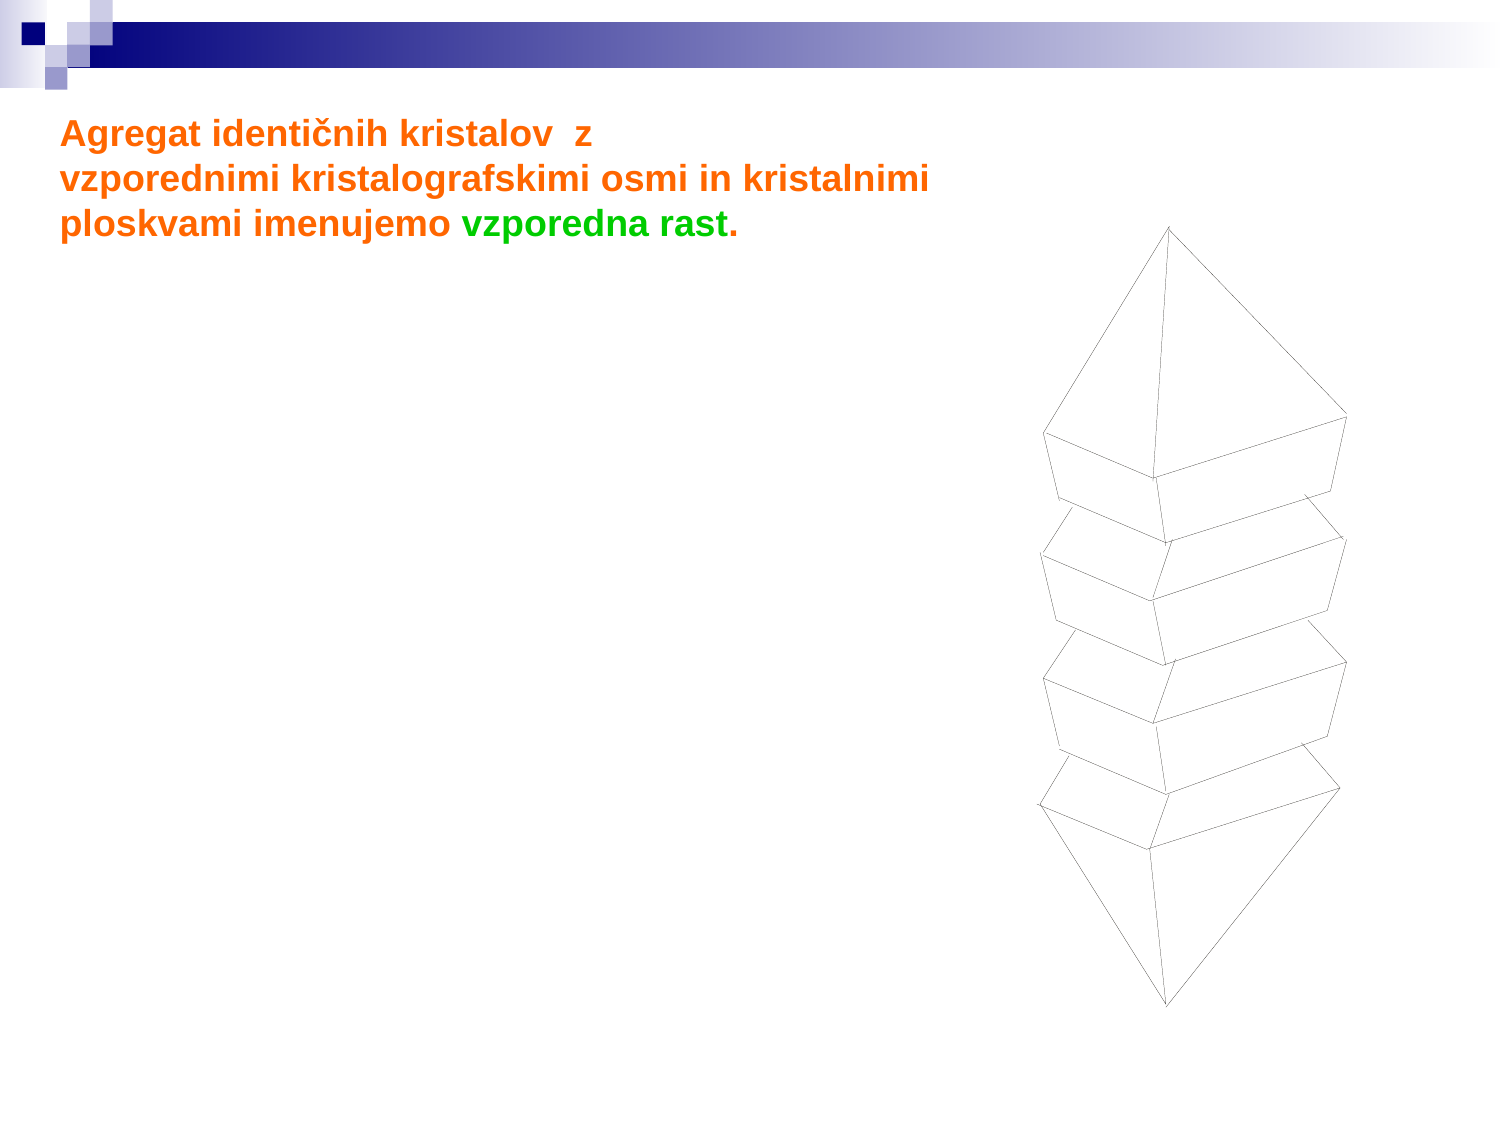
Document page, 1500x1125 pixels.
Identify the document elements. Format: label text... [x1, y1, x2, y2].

chart [1033, 220, 1355, 1015]
text_box Agregat identičnih kristalov z vzporednimi kristalografskimi osmi in kristalnimi ploskvami imenujemo vzporedna rast. [44, 101, 957, 298]
